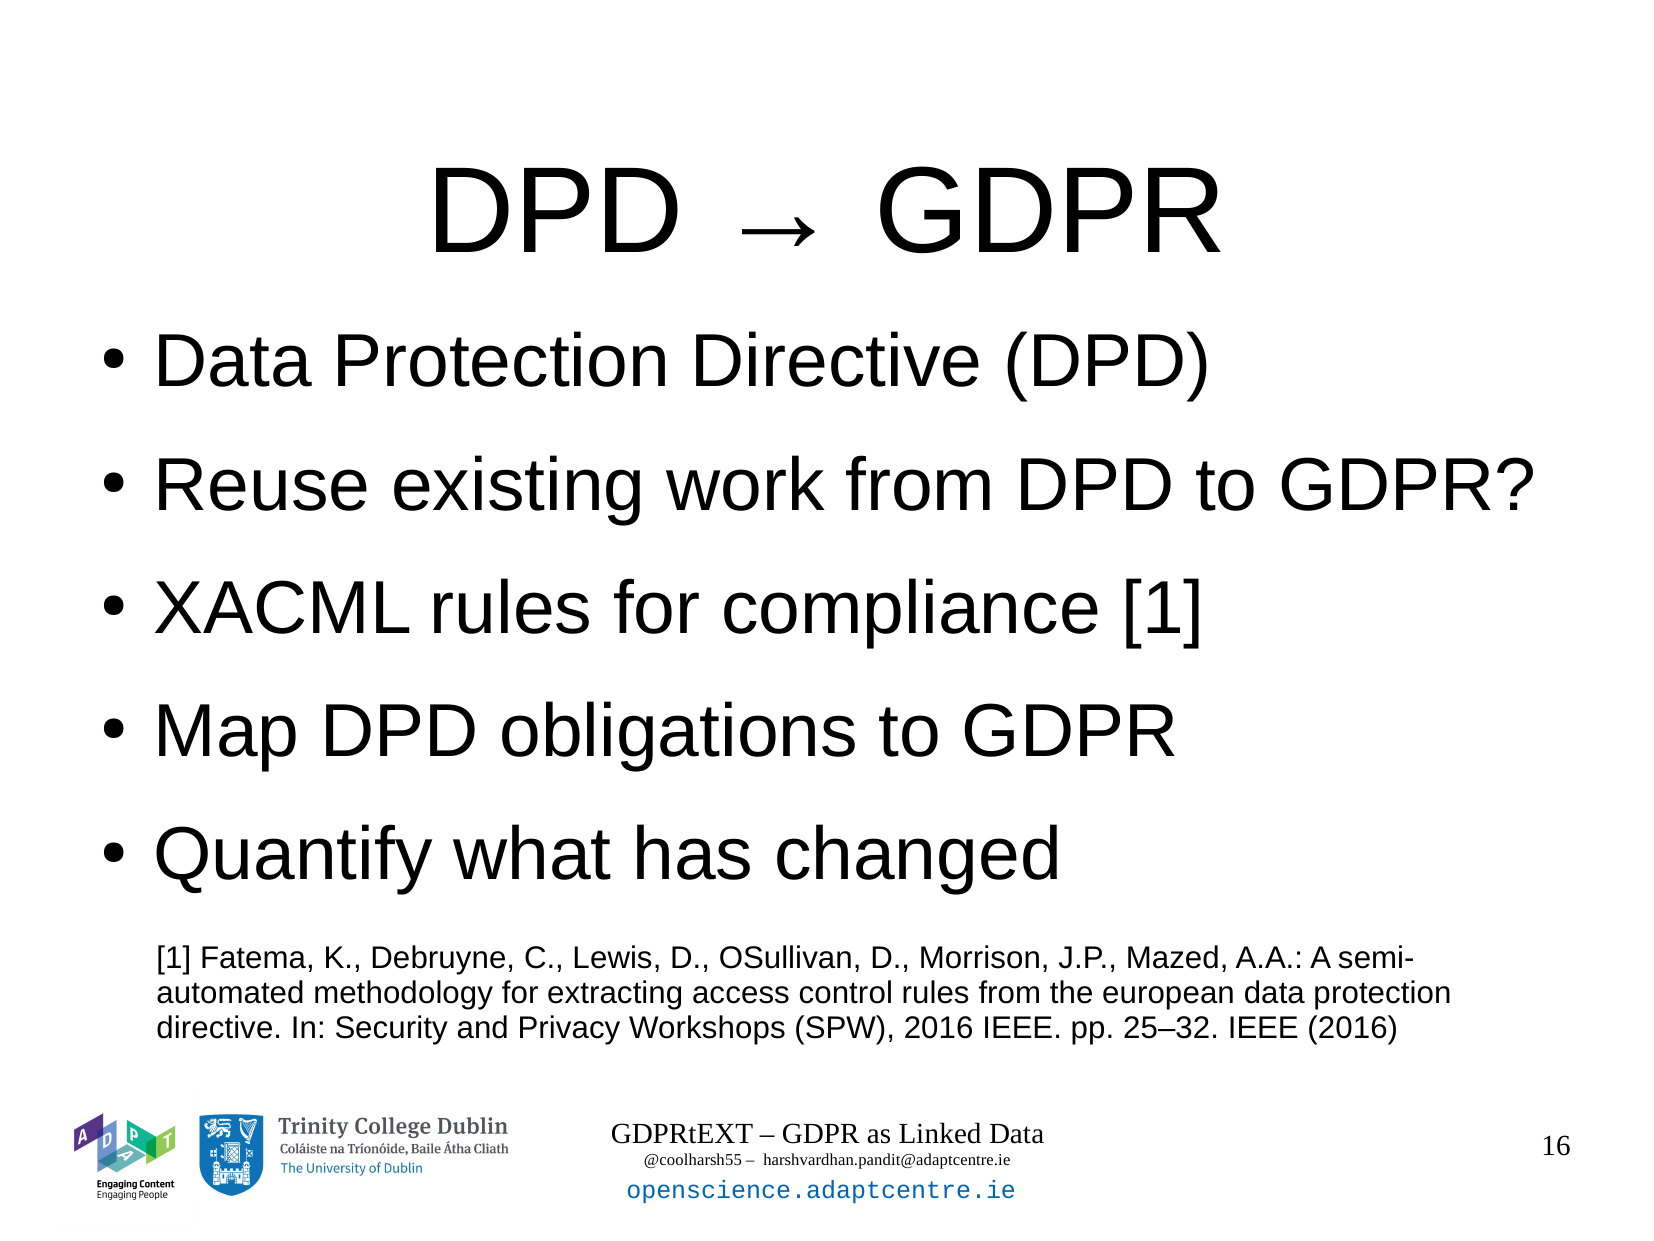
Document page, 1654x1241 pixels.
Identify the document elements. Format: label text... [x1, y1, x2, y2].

picture [54, 1086, 195, 1227]
picture [196, 1111, 512, 1199]
text_box [1] Fatema, K., Debruyne, C., Lewis, D., OSullivan, D., Morrison, J.P., Mazed, A.A.: A semi-automated methodology for extracting access control rules from the european data protection directive. In: Security and Privacy Workshops (SPW), 2016 IEEE. pp. 25–32. IEEE (2016) [141, 933, 1549, 1089]
title DPD → GDPR [82, 112, 1571, 308]
list Data Protection Directive (DPD) Reuse existing work from DPD to GDPR? XACML rules for compliance [1] Map DPD obligations to GDPR Quantify what has changed [82, 318, 1571, 1010]
